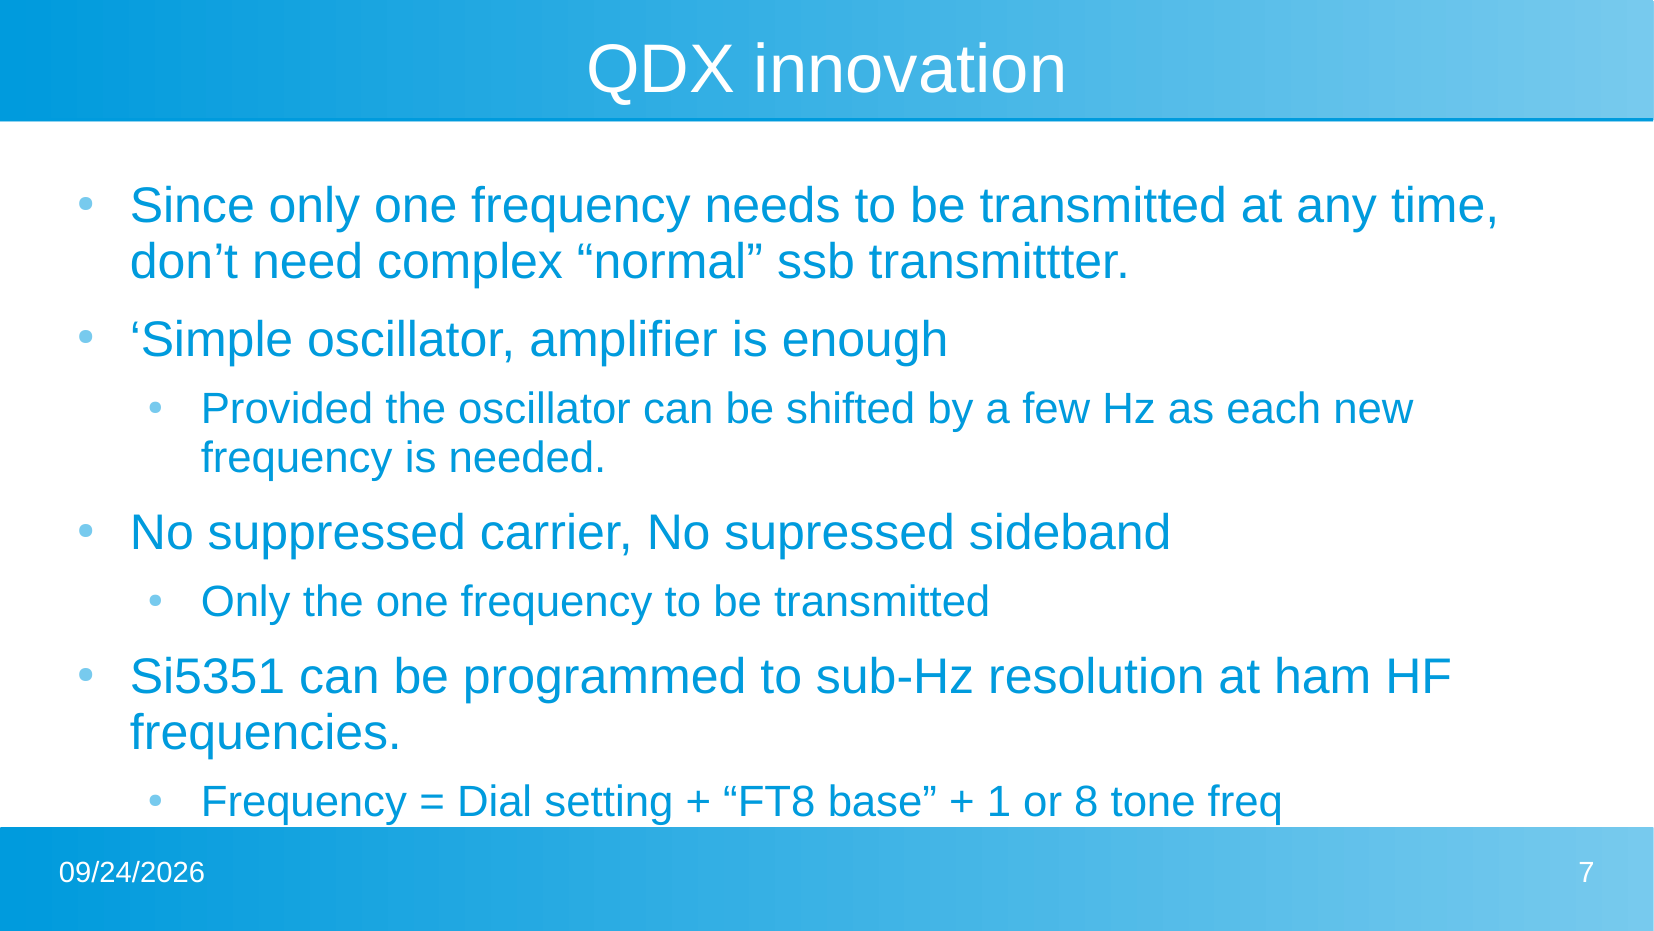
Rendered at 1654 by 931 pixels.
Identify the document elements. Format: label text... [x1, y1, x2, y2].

list Since only one frequency needs to be transmitted at any time, don’t need complex “normal” ssb transmittter. ‘Simple oscillator, amplifier is enough Provided the oscillator can be shifted by a few Hz as each new frequency is needed. No suppressed carrier, No supressed sideband Only the one frequency to be transmitted Si5351 can be programmed to sub-Hz resolution at ham HF frequencies. Frequency = Dial setting + “FT8 base” + 1 or 8 tone freq [59, 177, 1595, 768]
title QDX innovation [59, 29, 1595, 108]
